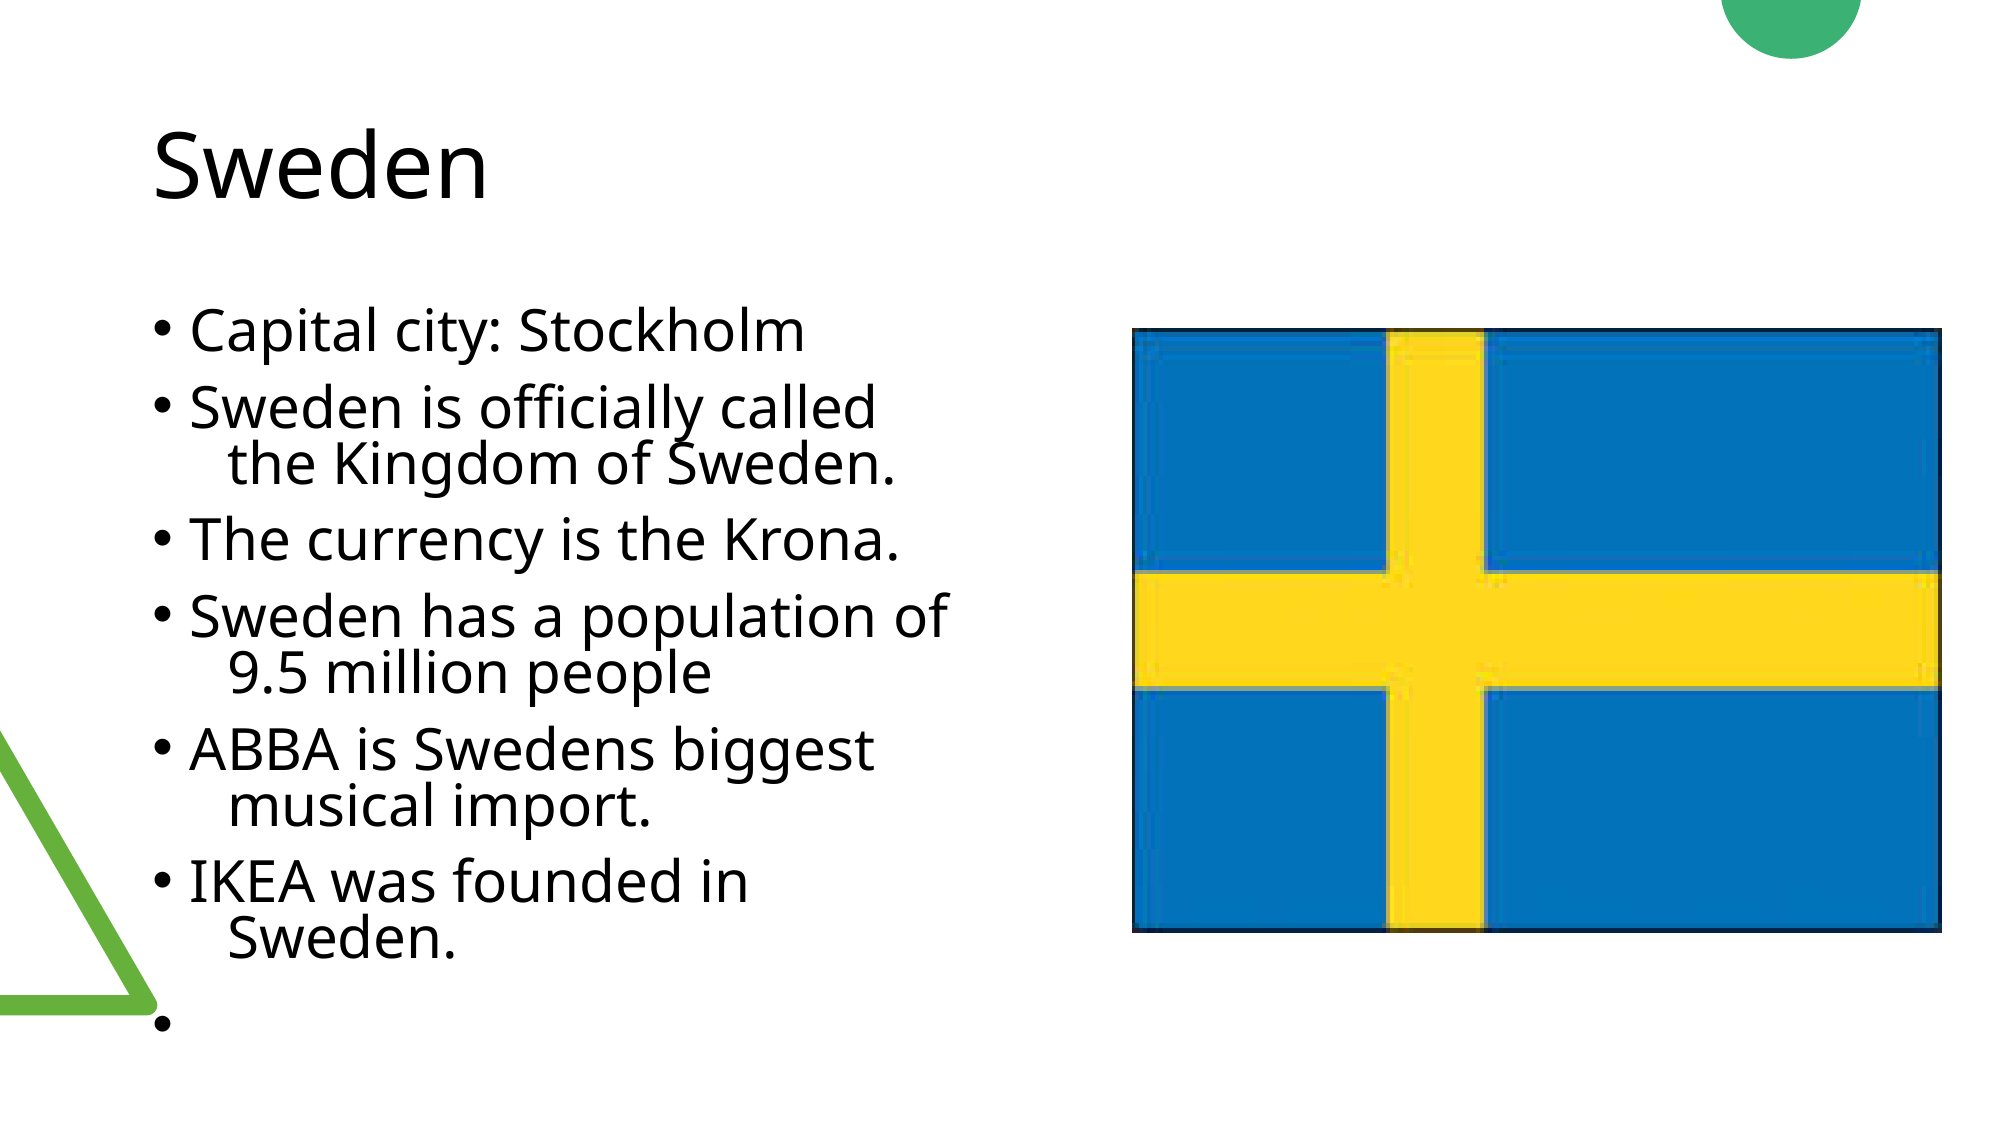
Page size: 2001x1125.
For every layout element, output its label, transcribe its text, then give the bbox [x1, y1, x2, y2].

list Capital city: Stockholm Sweden is officially called the Kingdom of Sweden. The currency is the Krona. Sweden has a population of 9.5 million people ABBA is Swedens biggest musical import. IKEA was founded in Sweden. [137, 299, 988, 1014]
title Sweden [137, 59, 1863, 278]
picture [1132, 328, 1942, 933]
